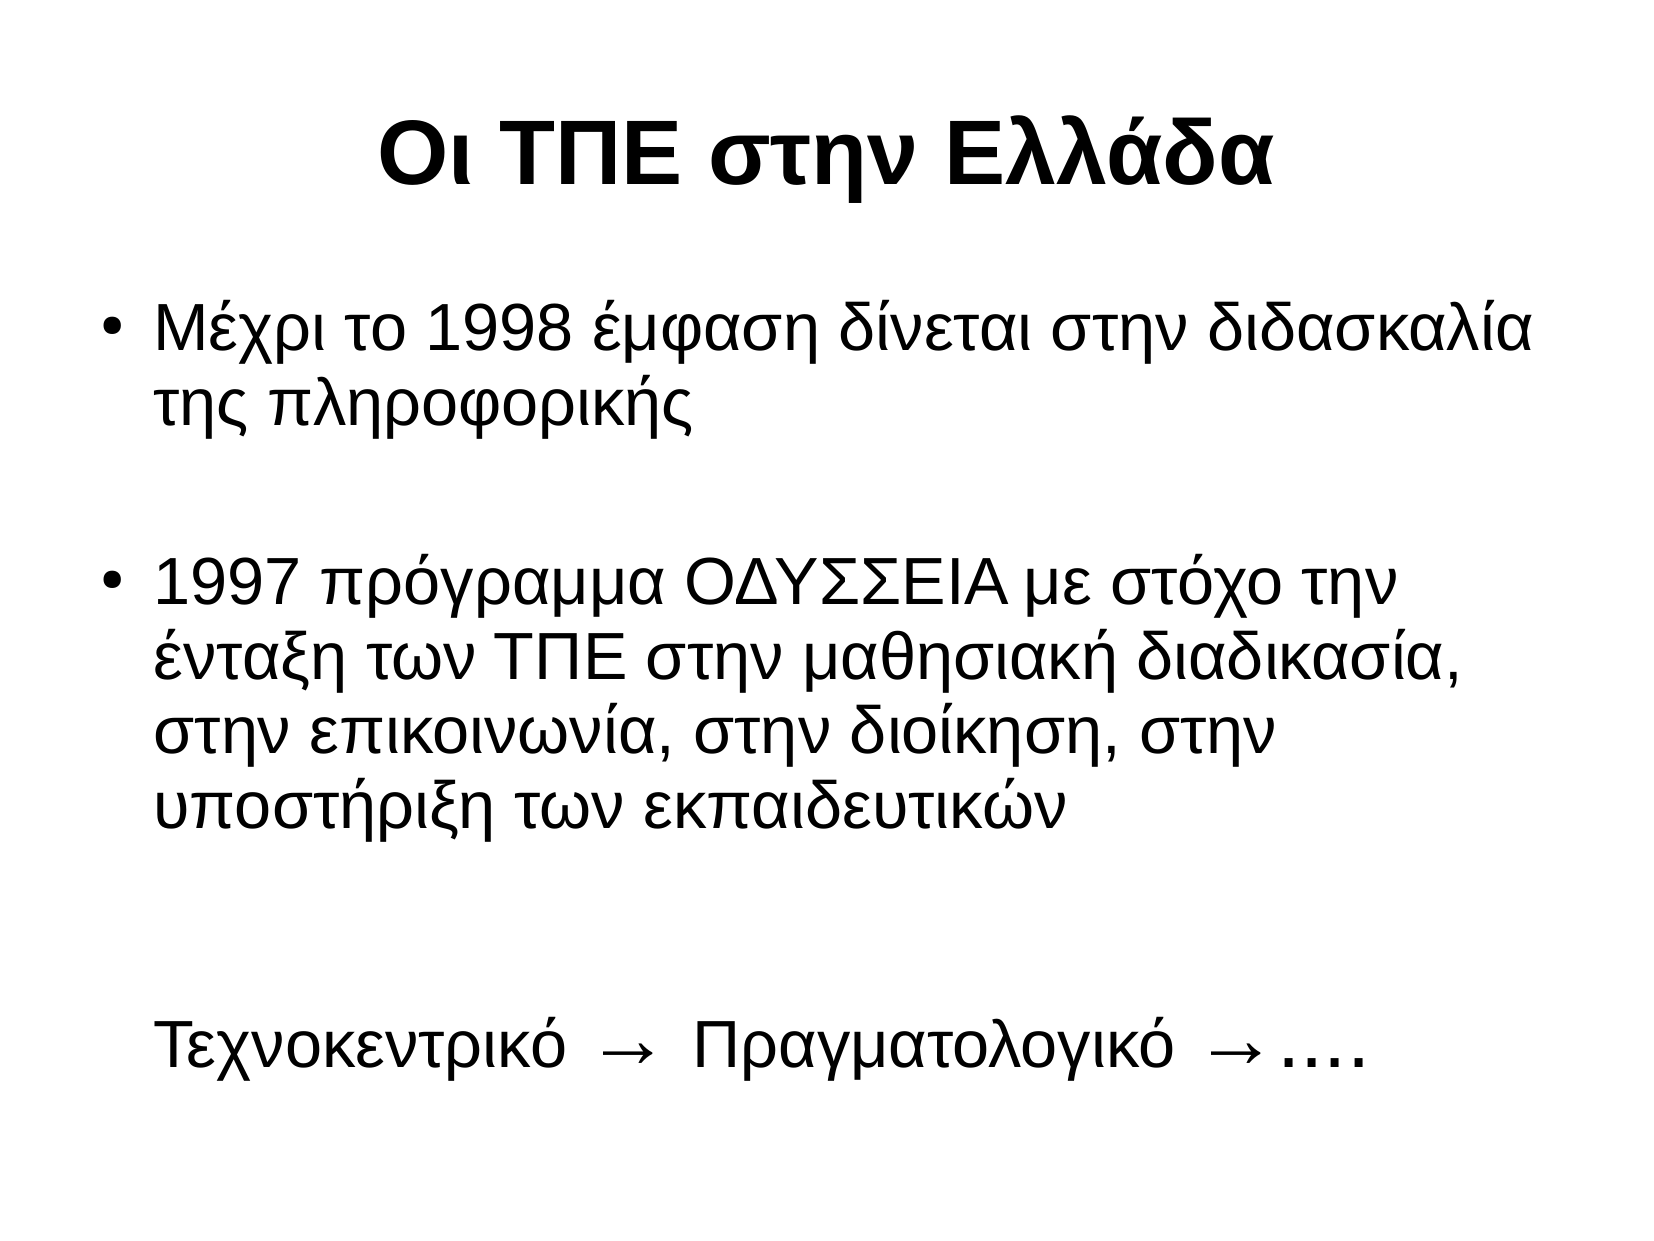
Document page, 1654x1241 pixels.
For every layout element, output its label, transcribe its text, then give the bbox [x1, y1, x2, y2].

title Οι ΤΠΕ στην Ελλάδα [82, 56, 1571, 250]
list Μέχρι το 1998 έμφαση δίνεται στην διδασκαλία της πληροφορικής 1997 πρόγραμμα ΟΔΥΣΣΕΙΑ με στόχο την ένταξη των ΤΠΕ στην μαθησιακή διαδικασία, στην επικοινωνία, στην διοίκηση, στην υποστήριξη των εκπαιδευτικών Τεχνοκεντρικό → Πραγματολογικό →.... [82, 290, 1571, 1094]
